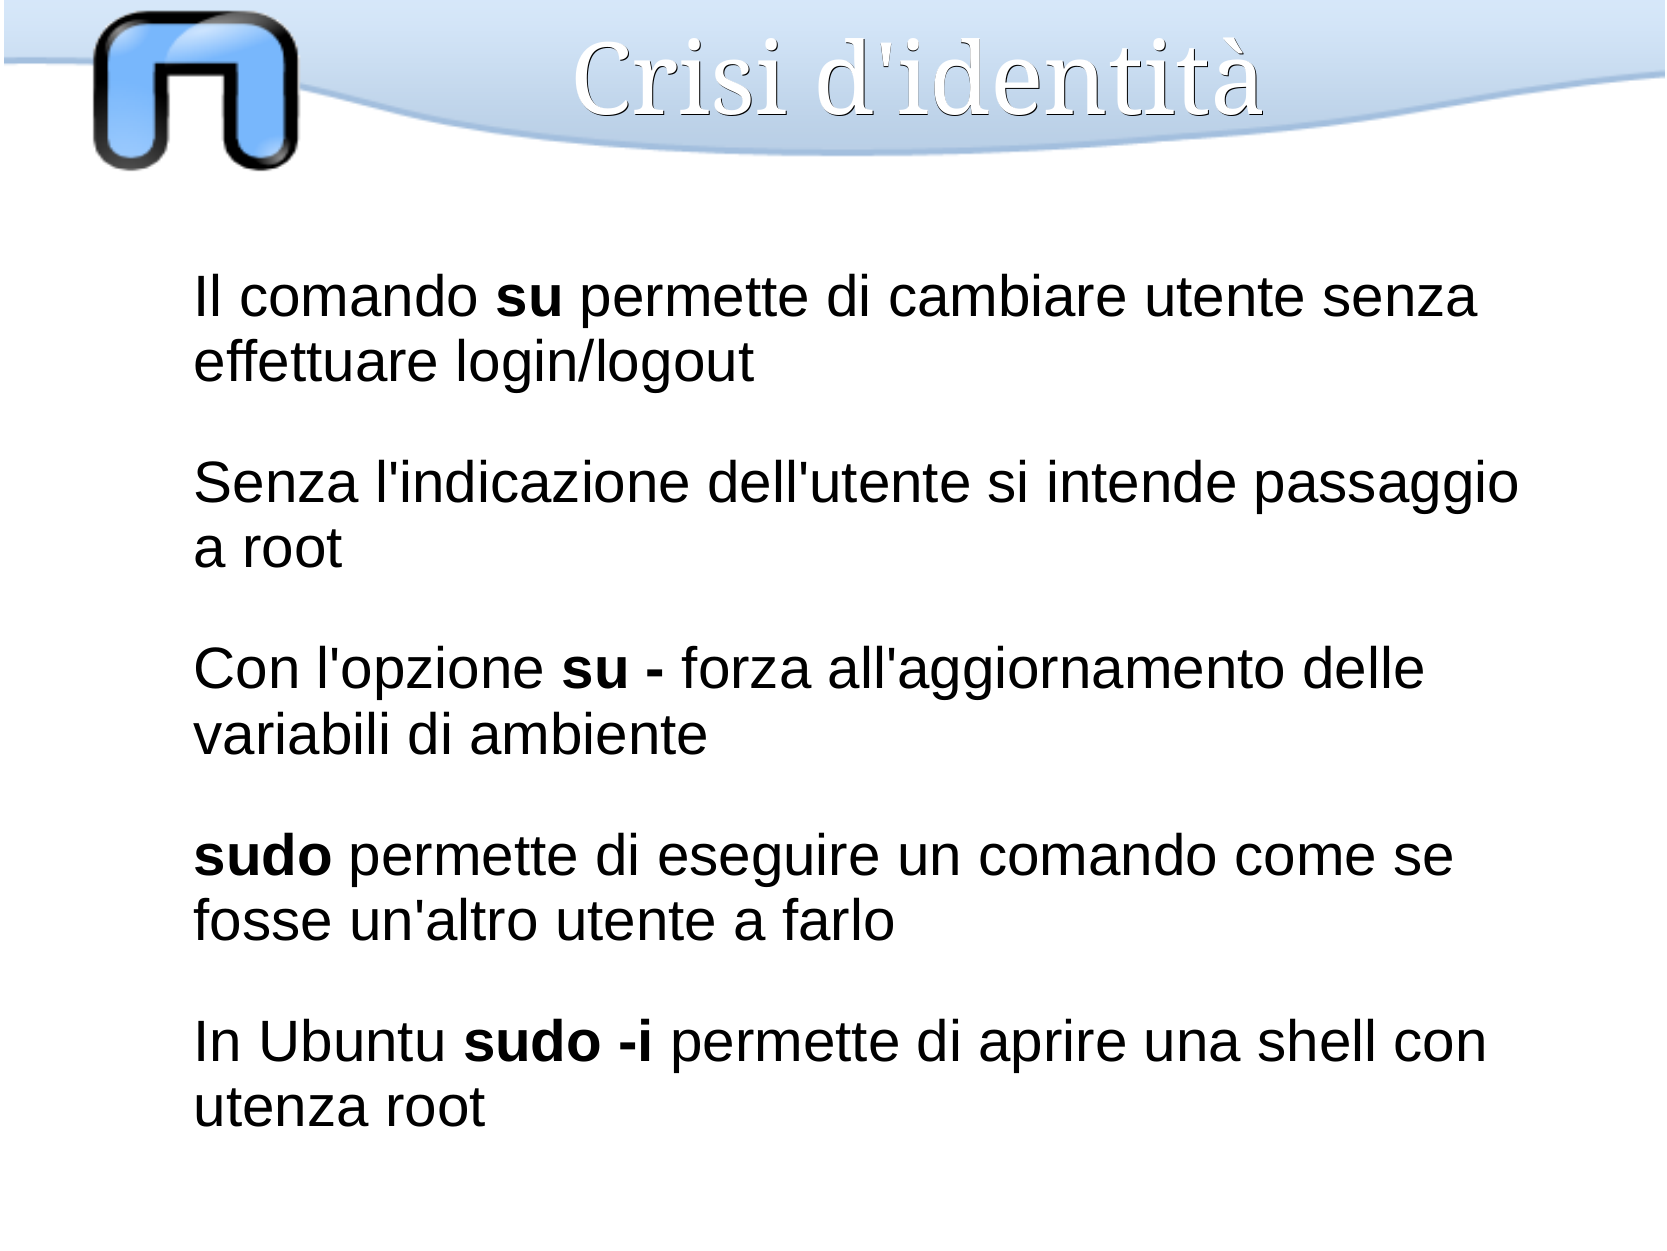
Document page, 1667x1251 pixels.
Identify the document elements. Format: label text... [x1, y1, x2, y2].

list Il comando su permette di cambiare utente senza effettuare login/logout Senza l'indicazione dell'utente si intende passaggio a root Con l'opzione su - forza all'aggiornamento delle variabili di ambiente sudo permette di eseguire un comando come se fosse un'altro utente a farlo In Ubuntu sudo -i permette di aprire una shell con utenza root [193, 263, 1536, 1139]
picture [0, 0, 1667, 1251]
text_box Crisi d'identità [373, 0, 1497, 159]
